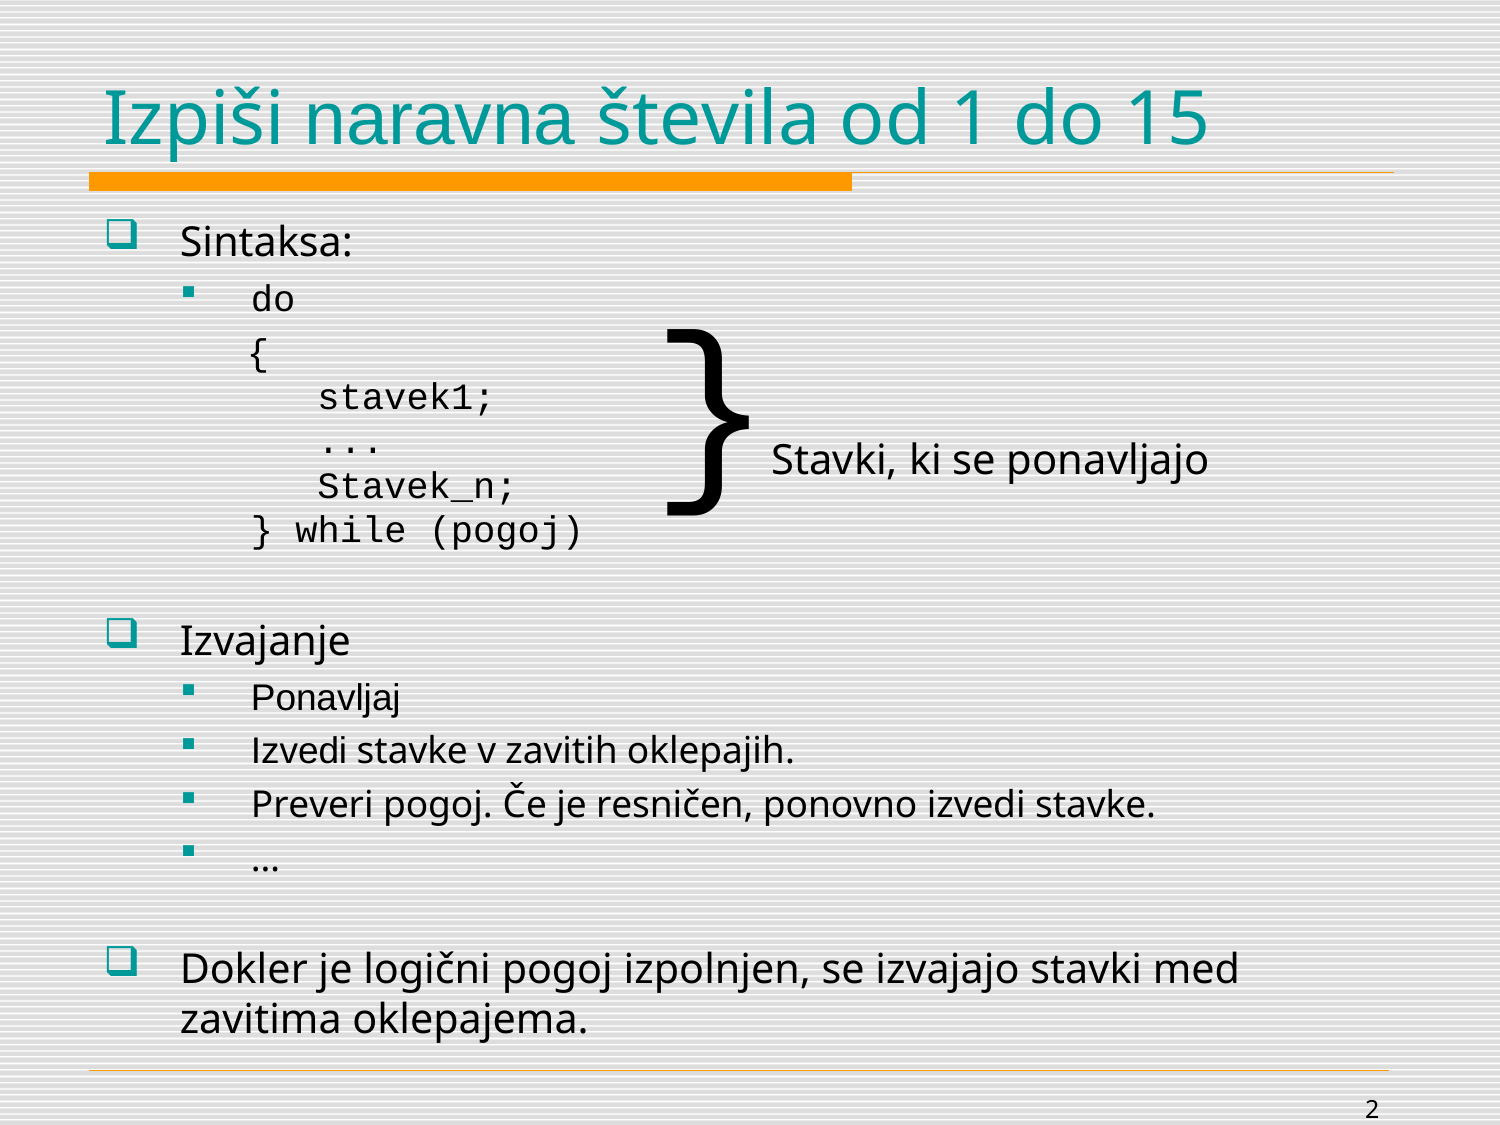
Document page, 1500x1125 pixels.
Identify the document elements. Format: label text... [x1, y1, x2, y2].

text_box <number> [1068, 1085, 1394, 1125]
text_box }Stavki, ki se ponavljajo [584, 267, 1377, 523]
picture [0, 0, 1500, 1125]
list Sintaksa: do { stavek1; ... Stavek_n; } while (pogoj) Izvajanje Ponavljaj Izvedi stavke v zavitih oklepajih. Preveri pogoj. Če je resničen, ponovno izvedi stavke. … Dokler je logični pogoj izpolnjen, se izvajajo stavki med zavitima oklepajema. [88, 208, 1401, 1047]
title Izpiši naravna števila od 1 do 15 [88, 54, 1401, 167]
